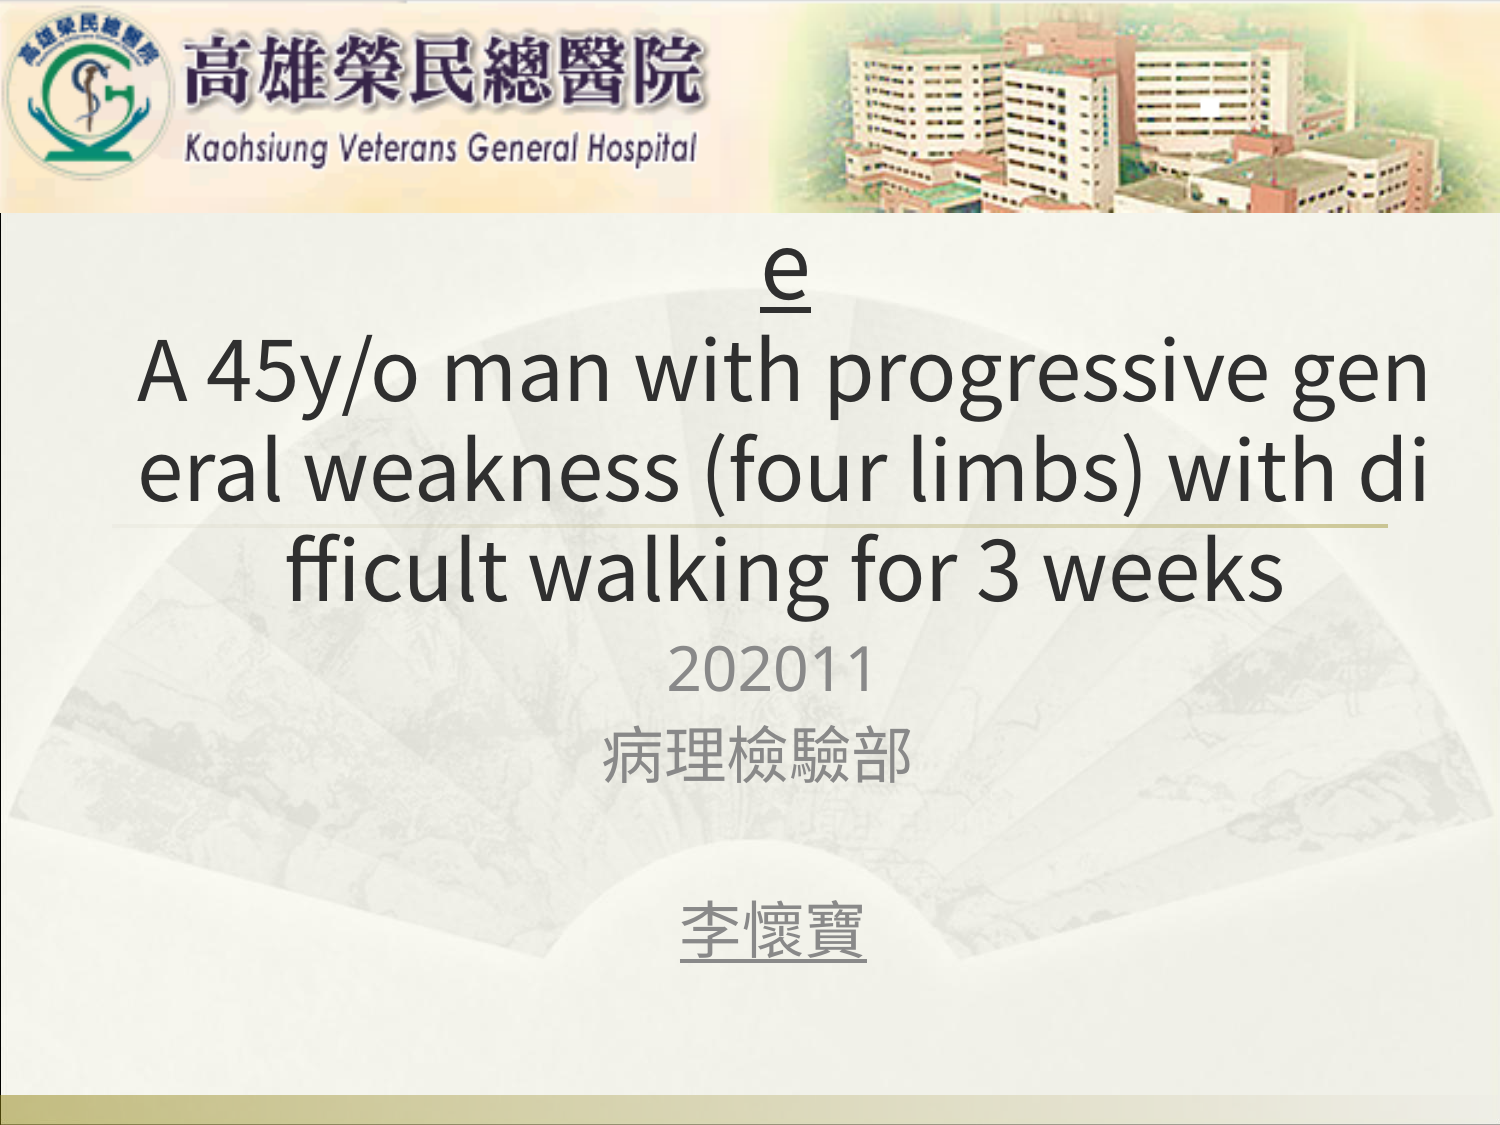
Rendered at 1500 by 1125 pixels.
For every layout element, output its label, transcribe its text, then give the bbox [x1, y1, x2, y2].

title Clinicopathological Conference A 45y/o man with progressive general weakness (four limbs) with difficult walking for 3 weeks [112, 213, 1459, 626]
picture [0, 0, 1500, 1095]
subtitle 202011 病理檢驗部 李懷寶 [123, 621, 1424, 945]
